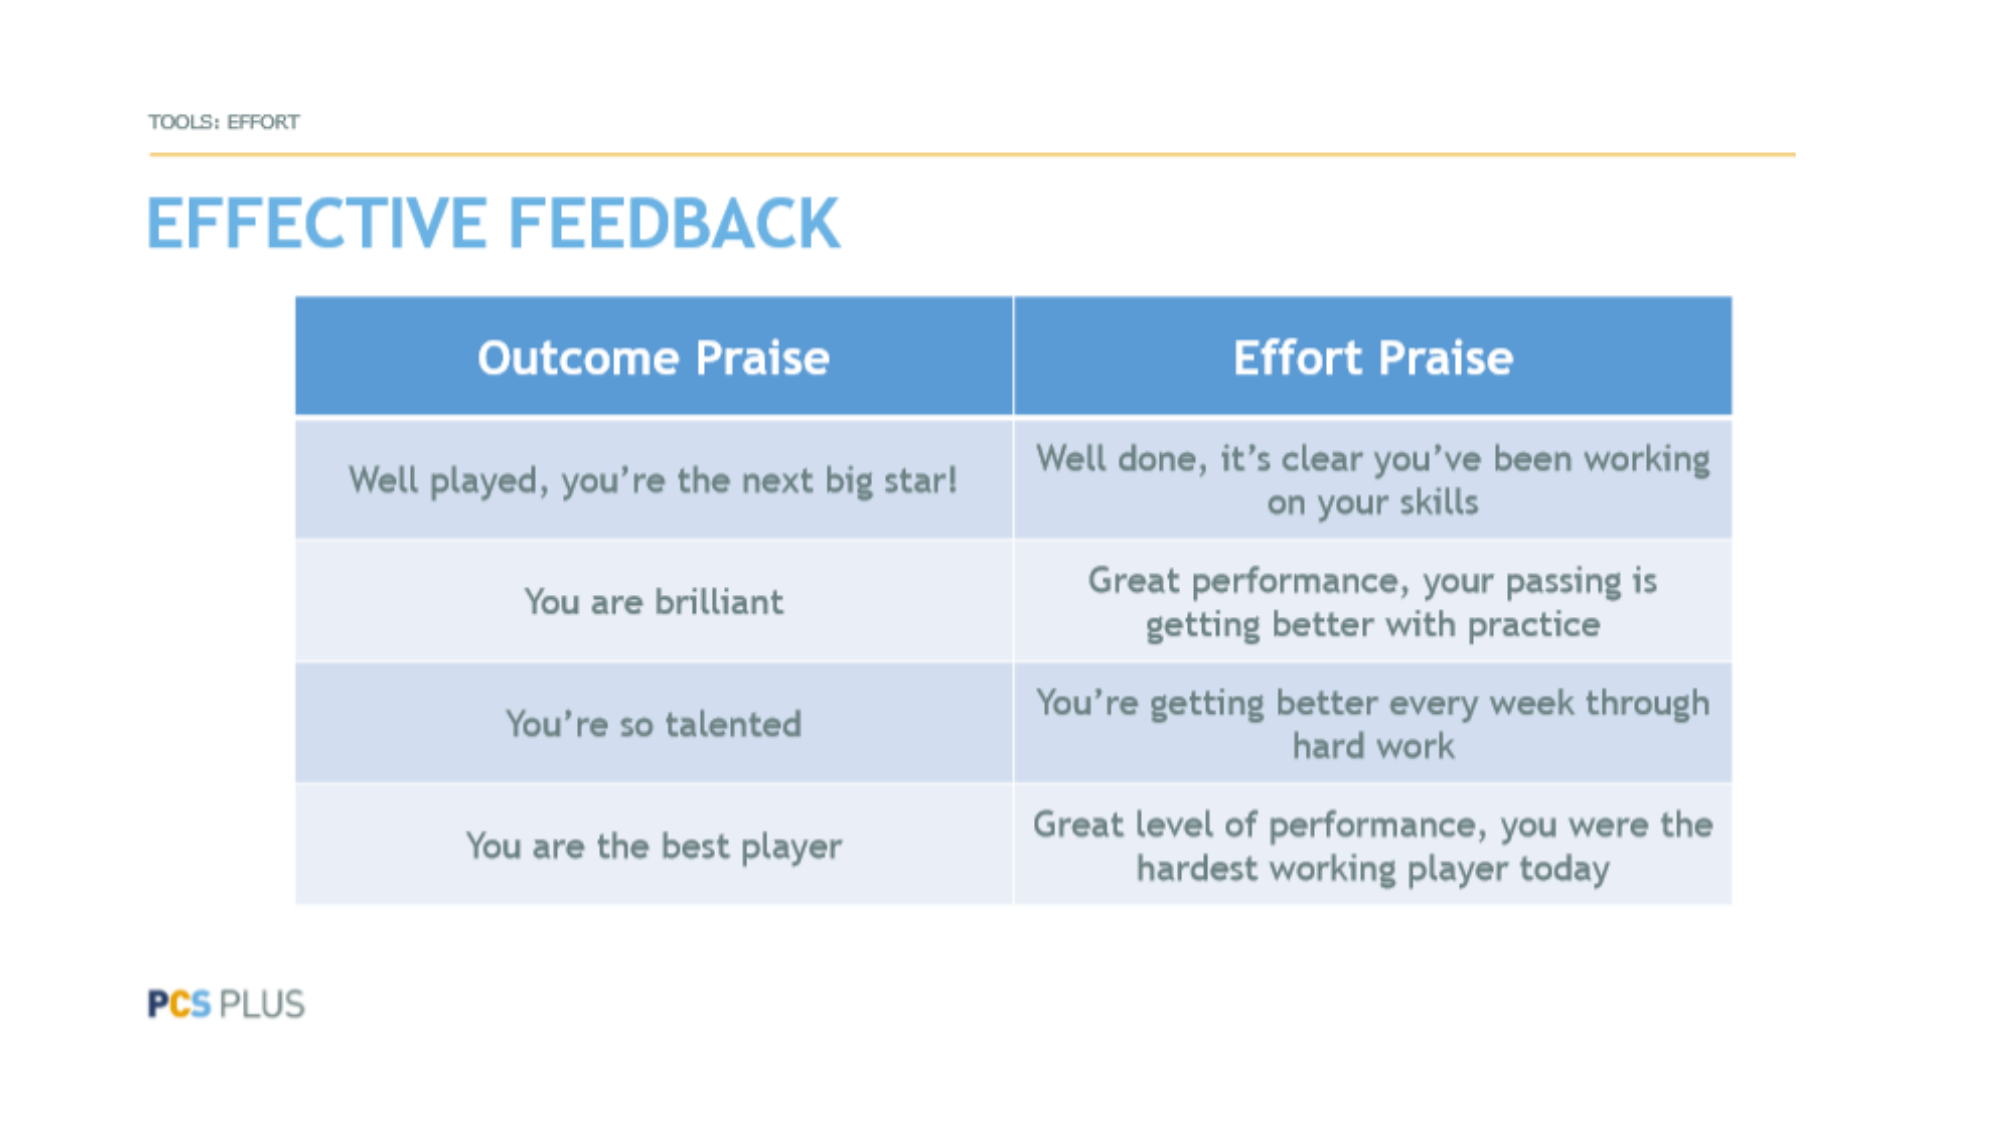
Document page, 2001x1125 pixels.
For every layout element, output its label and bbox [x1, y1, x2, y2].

picture [107, 67, 1796, 1058]
